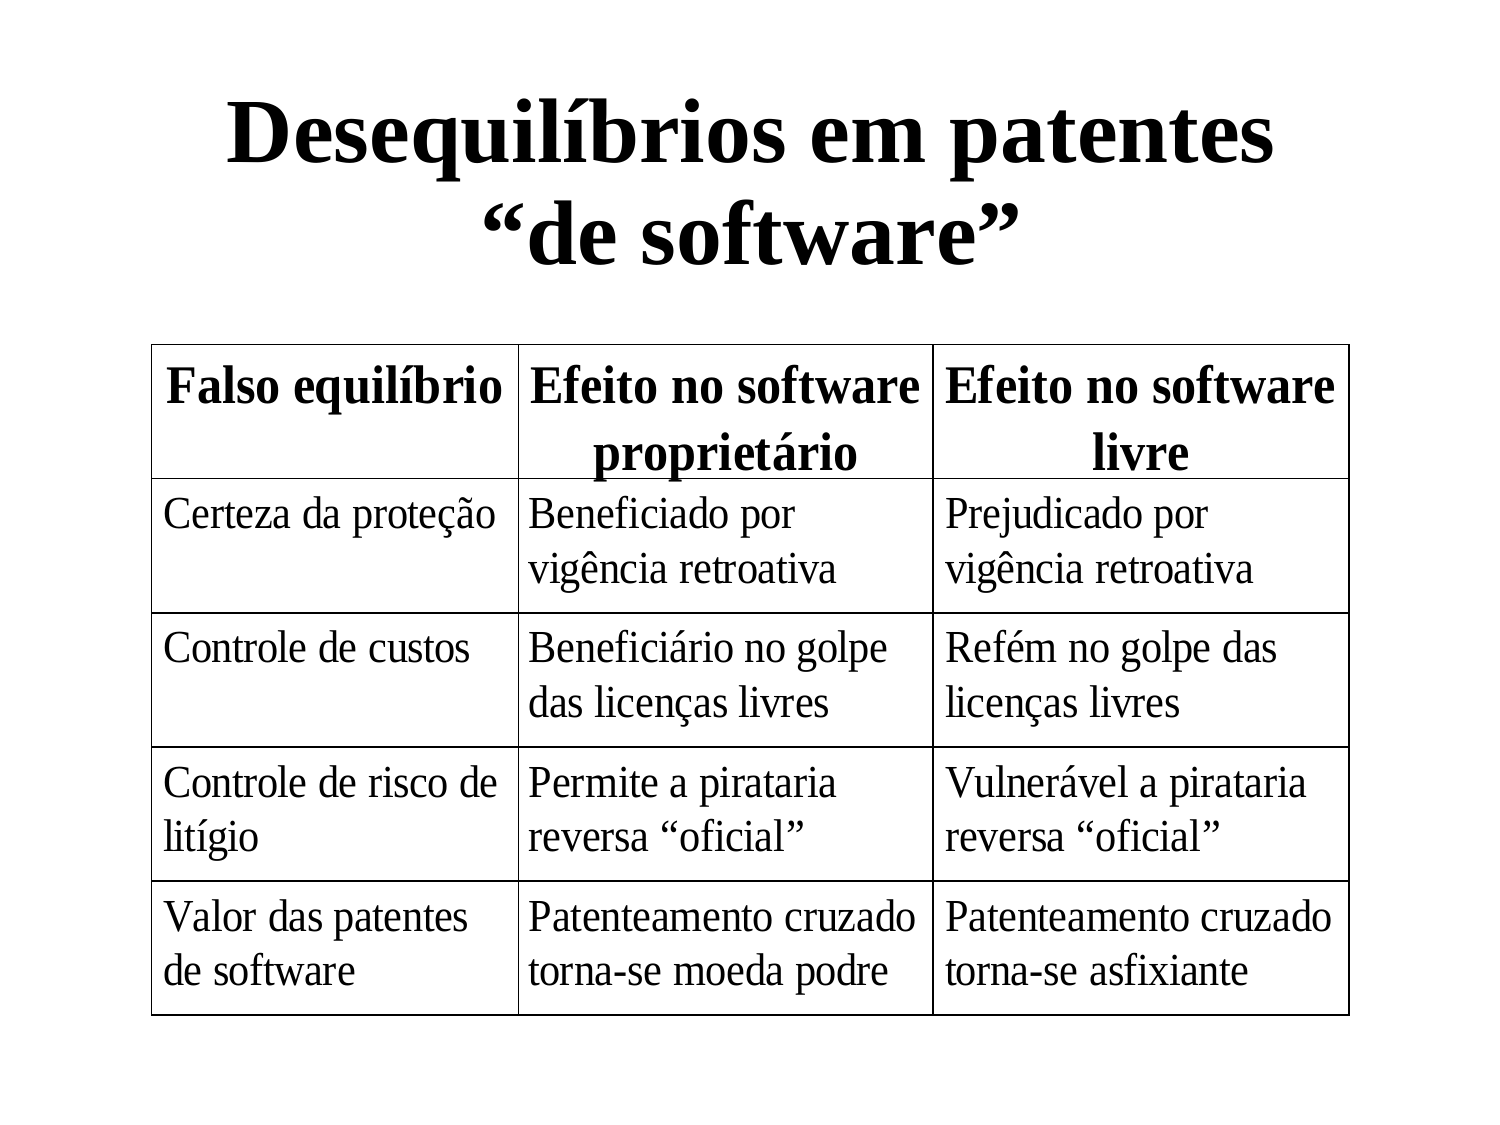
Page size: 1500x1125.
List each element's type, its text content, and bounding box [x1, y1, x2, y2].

chart [147, 343, 1375, 1047]
title Desequilíbrios em patentes “de software” [175, 52, 1329, 312]
